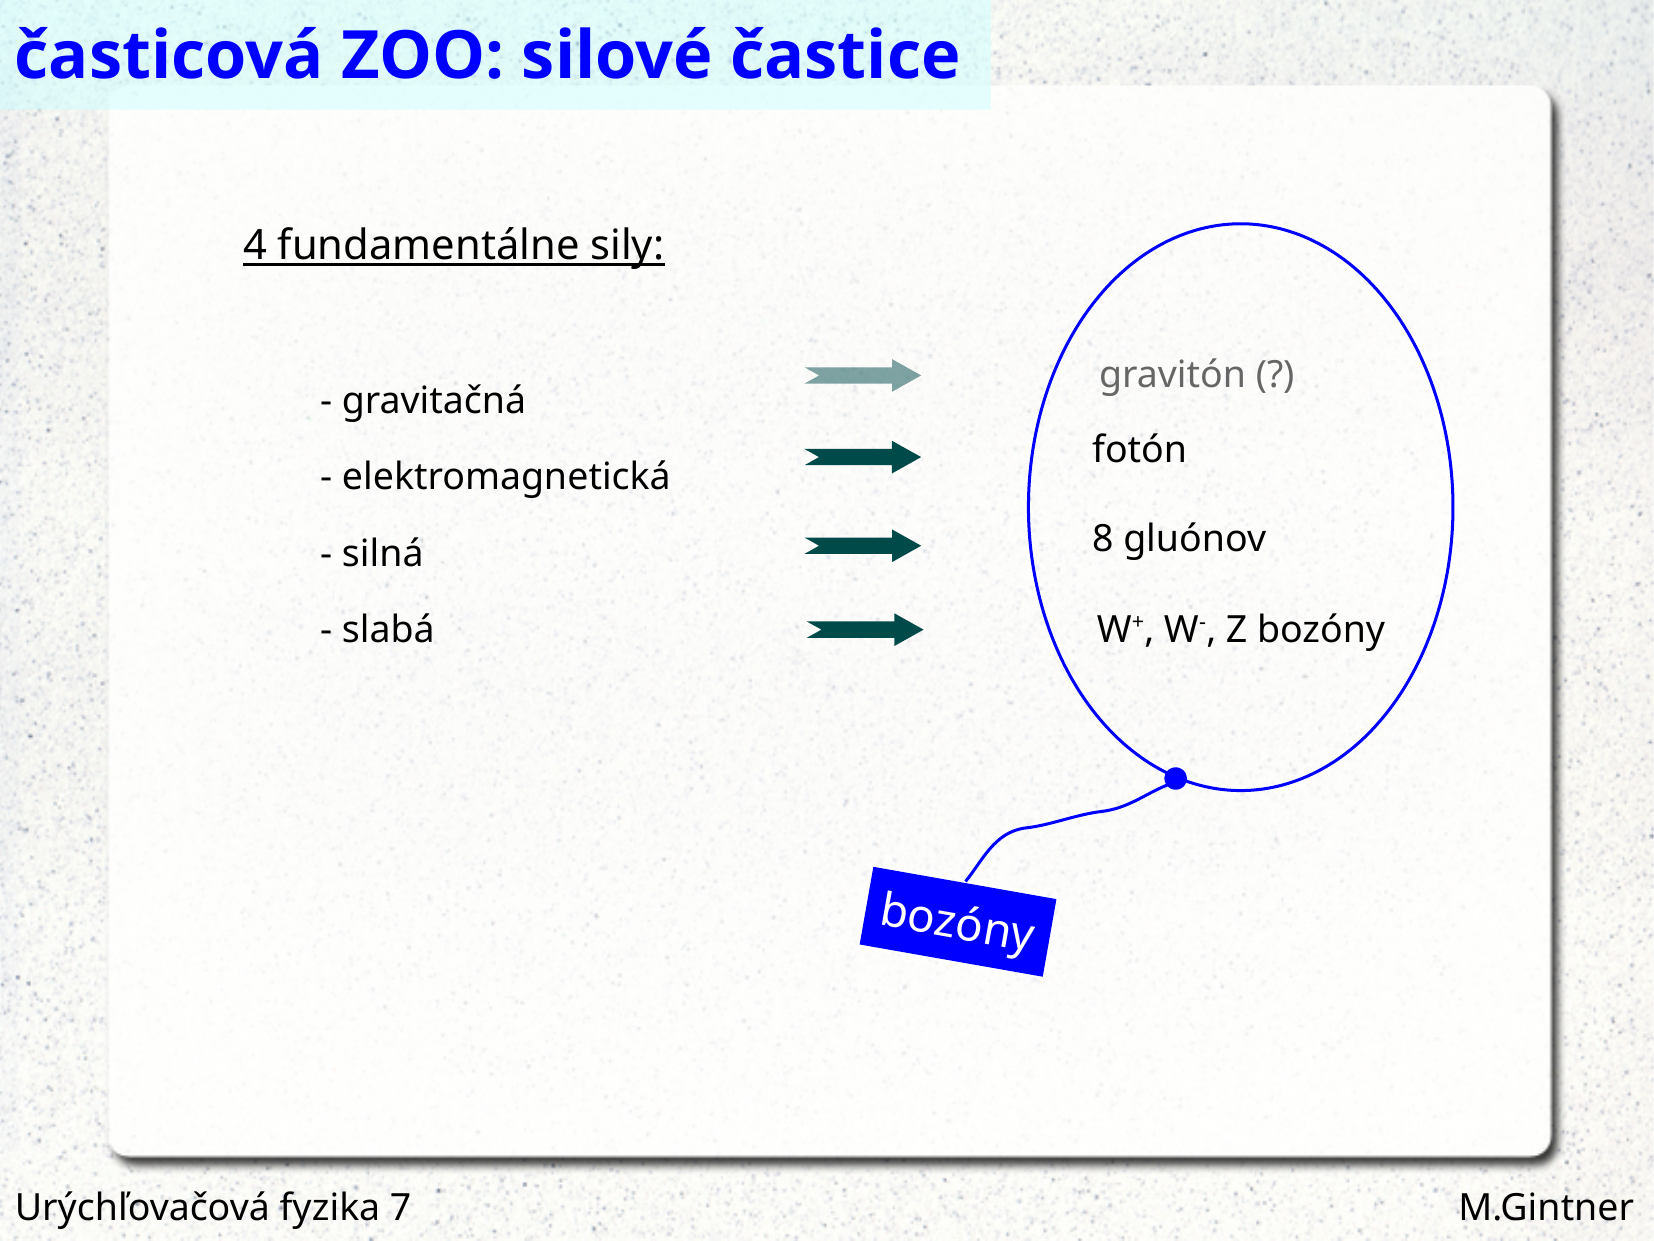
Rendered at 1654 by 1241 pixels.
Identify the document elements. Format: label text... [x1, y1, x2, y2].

text_box M.Gintner [1443, 1173, 1654, 1241]
text_box [804, 529, 922, 563]
text_box [804, 359, 922, 392]
text_box [806, 613, 924, 647]
text_box časticová ZOO: silové častice [0, 0, 991, 110]
text_box - gravitačná - elektromagnetická - silná - slabá [305, 340, 685, 644]
text_box fotón [1077, 415, 1204, 483]
text_box 4 fundamentálne sily: [228, 207, 671, 281]
text_box [804, 440, 922, 474]
text_box W+, W-, Z bozóny [1082, 594, 1412, 663]
text_box gravitón (?) [1084, 340, 1316, 408]
text_box bozóny [859, 866, 1048, 976]
text_box 8 gluónov [1077, 503, 1269, 572]
text_box Urýchľovačová fyzika 7 [0, 1173, 445, 1241]
picture [0, 0, 1654, 1241]
